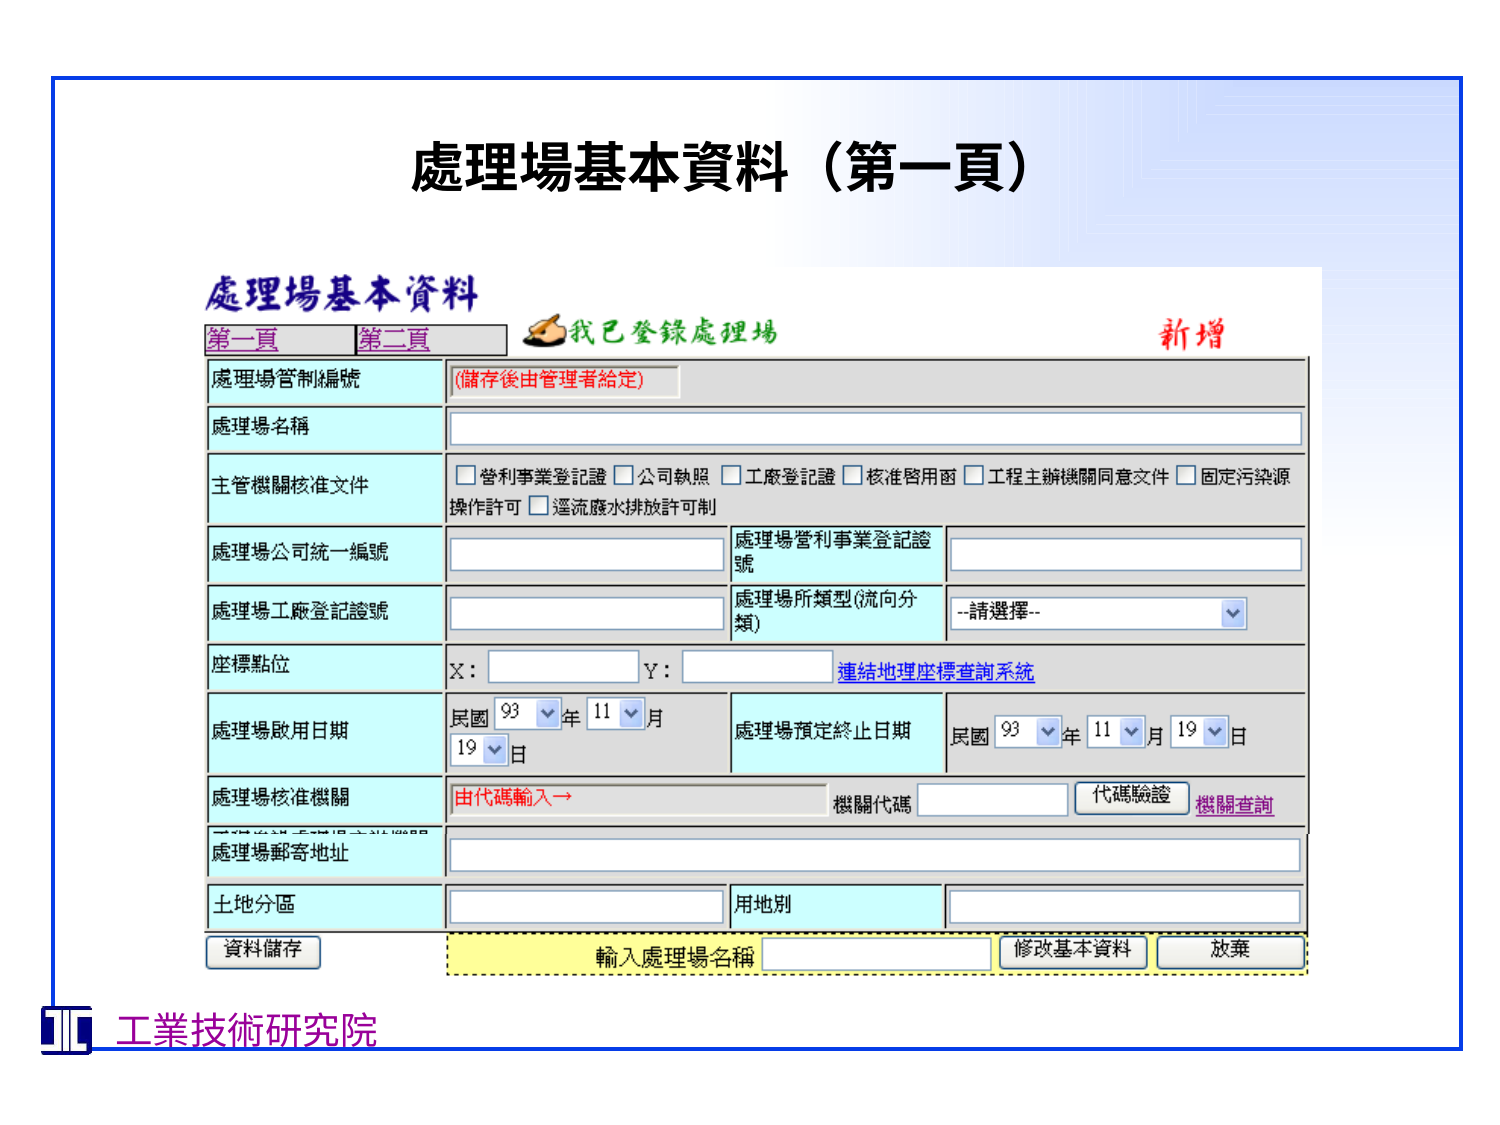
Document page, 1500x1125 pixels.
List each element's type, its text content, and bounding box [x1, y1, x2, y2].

text_box 處理場基本資料（第一頁） [396, 125, 1077, 206]
picture [194, 267, 1322, 991]
